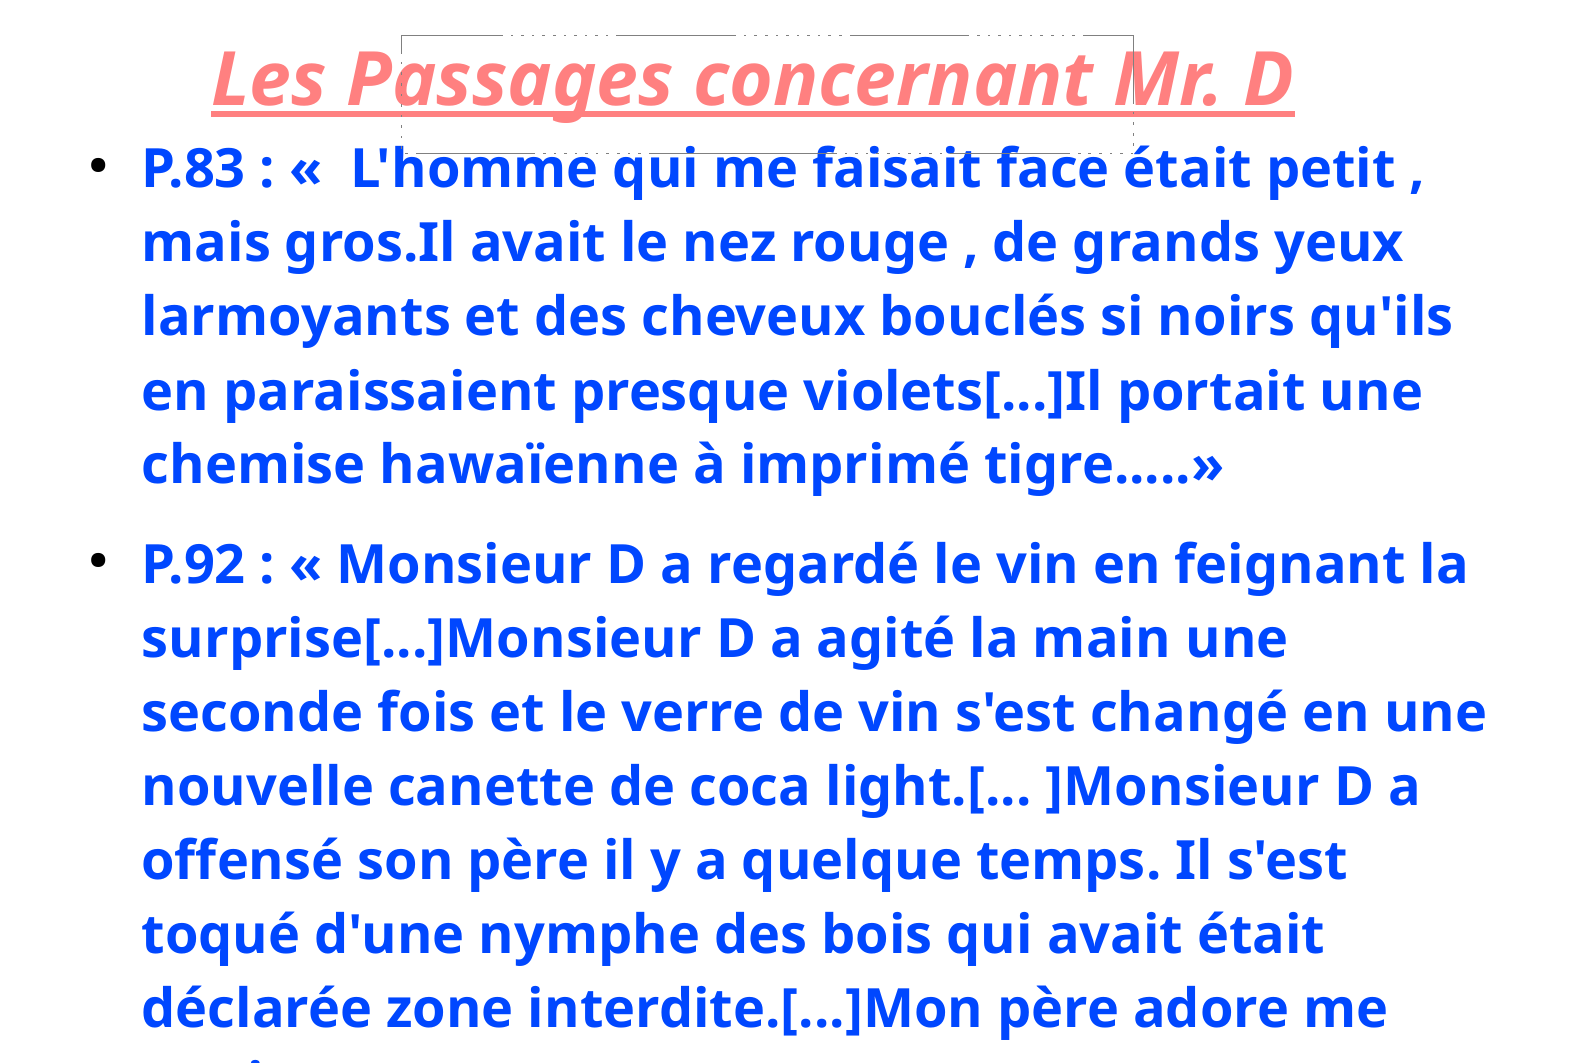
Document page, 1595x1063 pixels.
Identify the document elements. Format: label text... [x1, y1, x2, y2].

list P.83 : « L'homme qui me faisait face était petit , mais gros.Il avait le nez rouge , de grands yeux larmoyants et des cheveux bouclés si noirs qu'ils en paraissaient presque violets[...]Il portait une chemise hawaïenne à imprimé tigre.....» P.92 : « Monsieur D a regardé le vin en feignant la surprise[...]Monsieur D a agité la main une seconde fois et le verre de vin s'est changé en une nouvelle canette de coca light.[... ]Monsieur D a offensé son père il y a quelque temps. Il s'est toqué d'une nymphe des bois qui avait était déclarée zone interdite.[...]Mon père adore me punir.... » P.93 : « Mon père est Zeus » , « Le dieu du vin » [70, 129, 1506, 1063]
title Les Passages concernant Mr. D [35, 0, 1471, 166]
